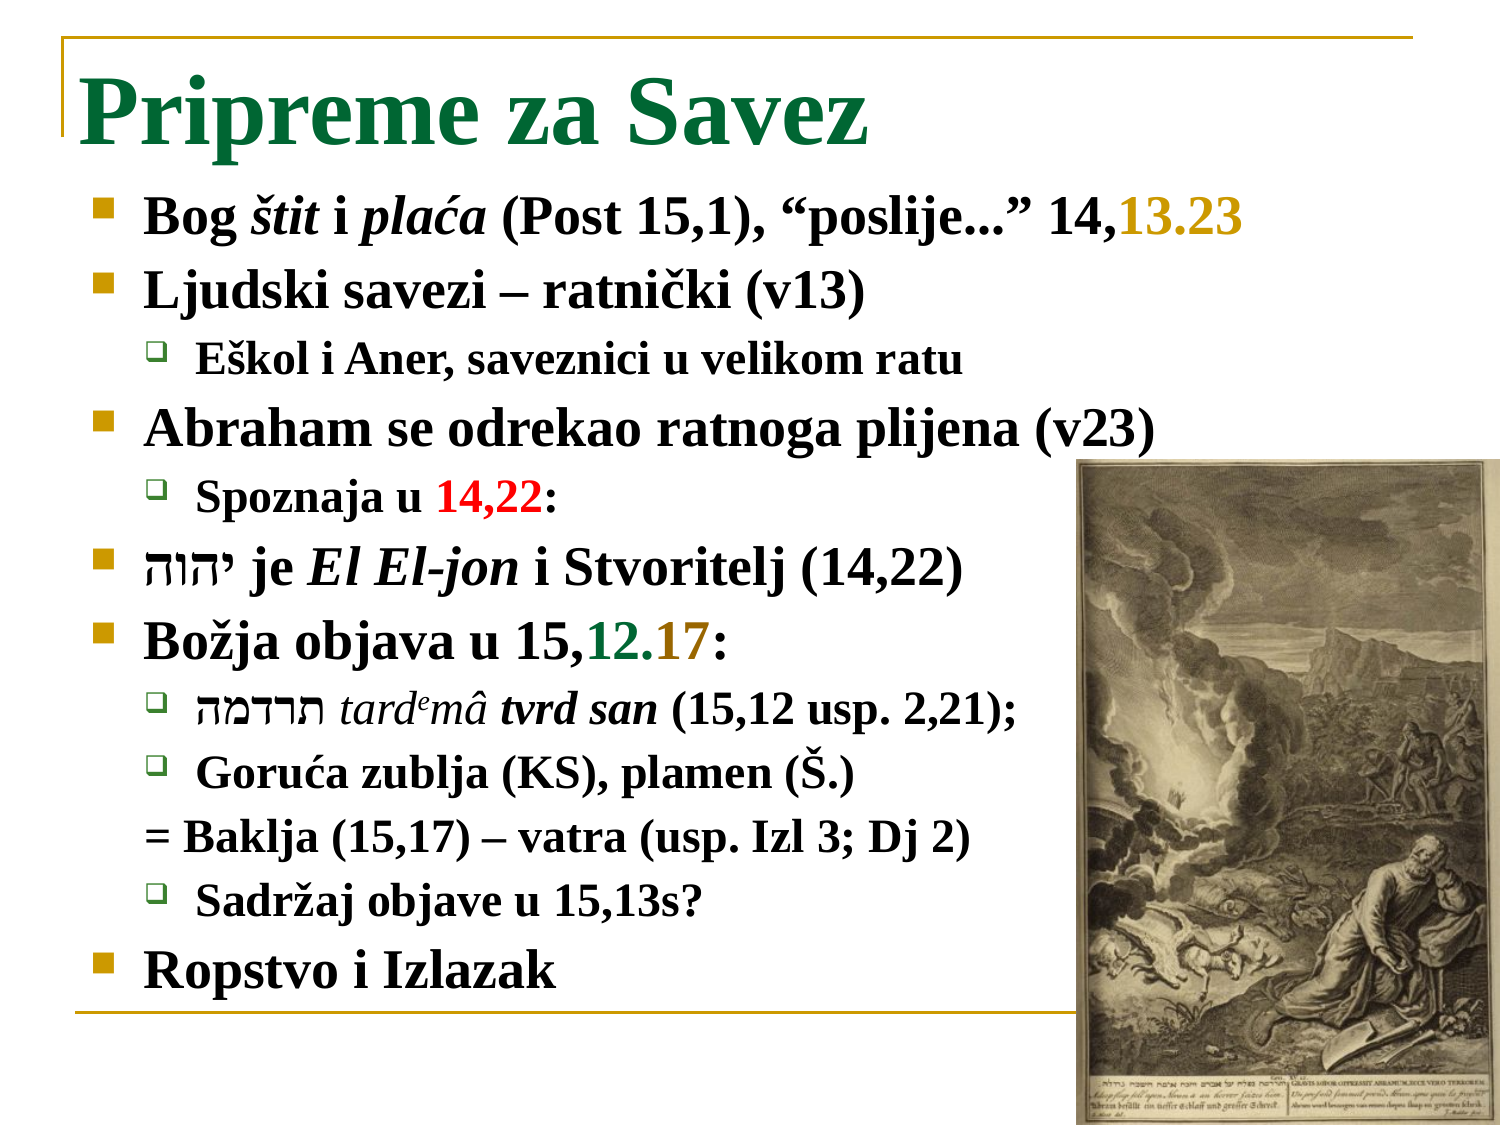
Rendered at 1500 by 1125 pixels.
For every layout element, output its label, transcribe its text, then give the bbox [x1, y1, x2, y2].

title Pripreme za Savez [63, 31, 1414, 179]
list Bog štit i plaća (Post 15,1), “poslije...” 14,13.23 Ljudski savezi – ratnički (v13) Eškol i Aner, saveznici u velikom ratu Abraham se odrekao ratnoga plijena (v23) Spoznaja u 14,22: יהוה je El El-jon i Stvoritelj (14,22) Božja objava u 15,12.17: תרדמה tardemâ tvrd san (15,12 usp. 2,21); Goruća zublja (KS), plamen (Š.) = Baklja (15,17) – vatra (usp. Izl 3; Dj 2) Sadržaj objave u 15,13s? Ropstvo i Izlazak [75, 178, 1500, 1013]
picture [1076, 459, 1500, 1125]
